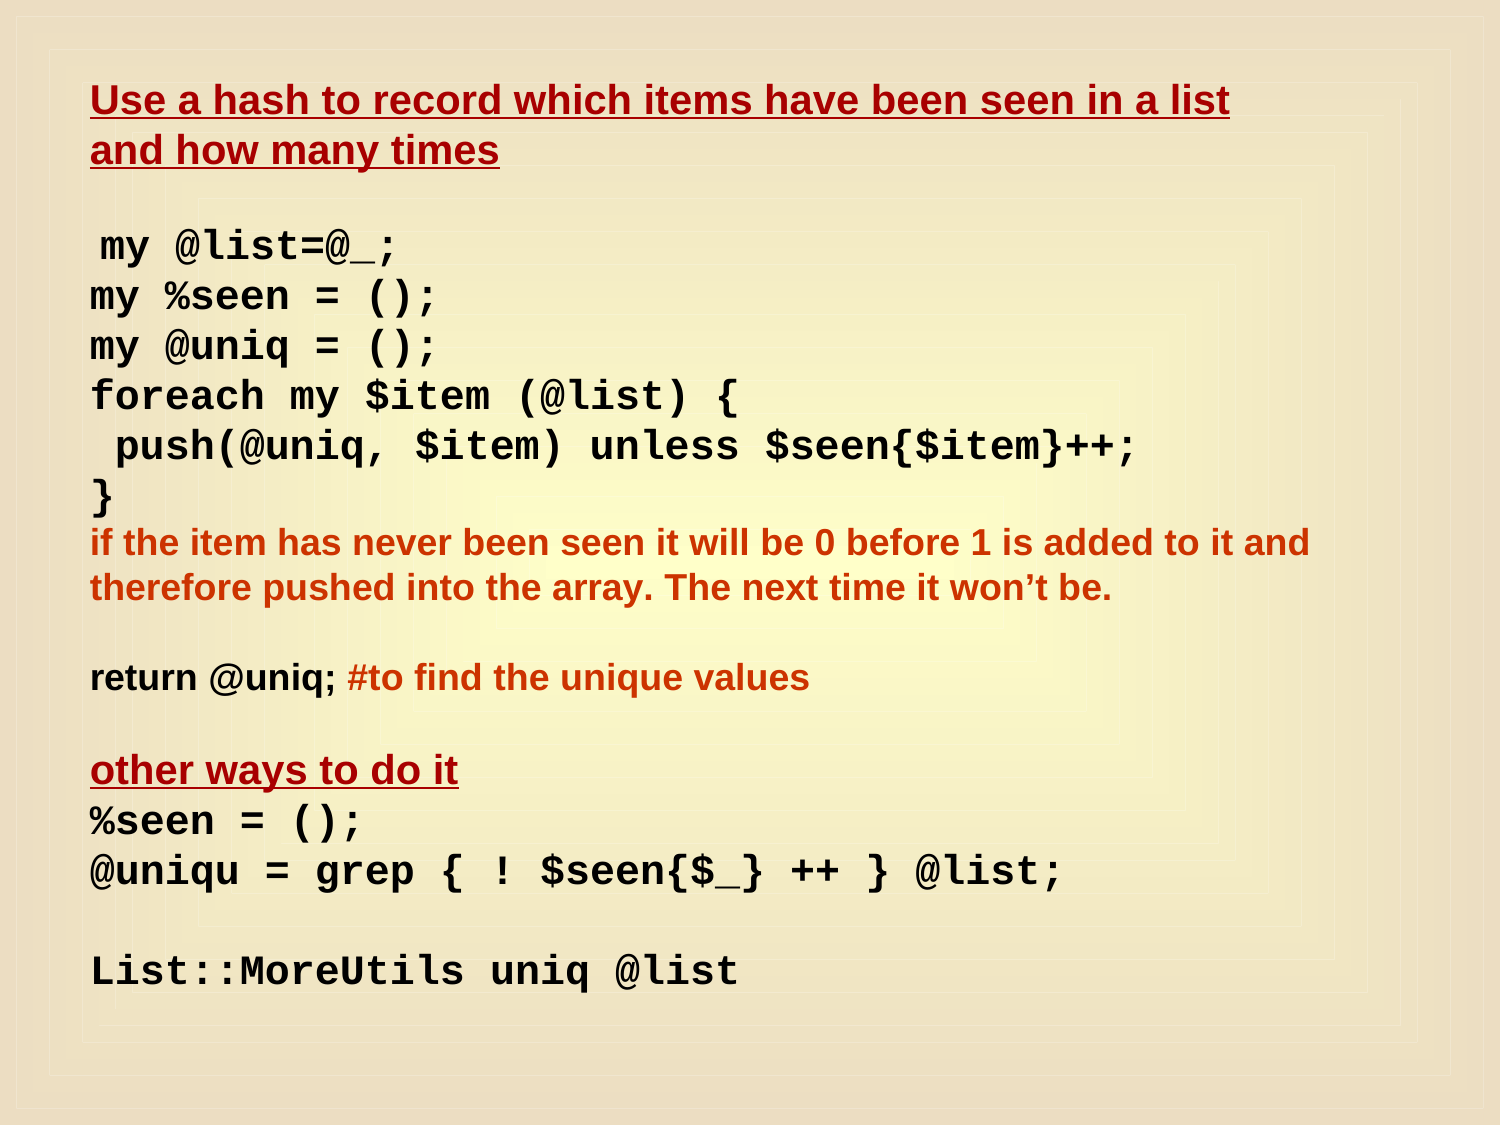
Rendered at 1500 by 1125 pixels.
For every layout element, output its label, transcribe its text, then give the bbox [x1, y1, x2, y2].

text_box Use a hash to record which items have been seen in a list and how many times my @list=@_; my %seen = (); my @uniq = (); foreach my $item (@list) { push(@uniq, $item) unless $seen{$item}++; } if the item has never been seen it will be 0 before 1 is added to it and therefore pushed into the array. The next time it won’t be. return @uniq; #to find the unique values other ways to do it %seen = (); @uniqu = grep { ! $seen{$_} ++ } @list; List::MoreUtils uniq @list [75, 64, 1426, 1051]
